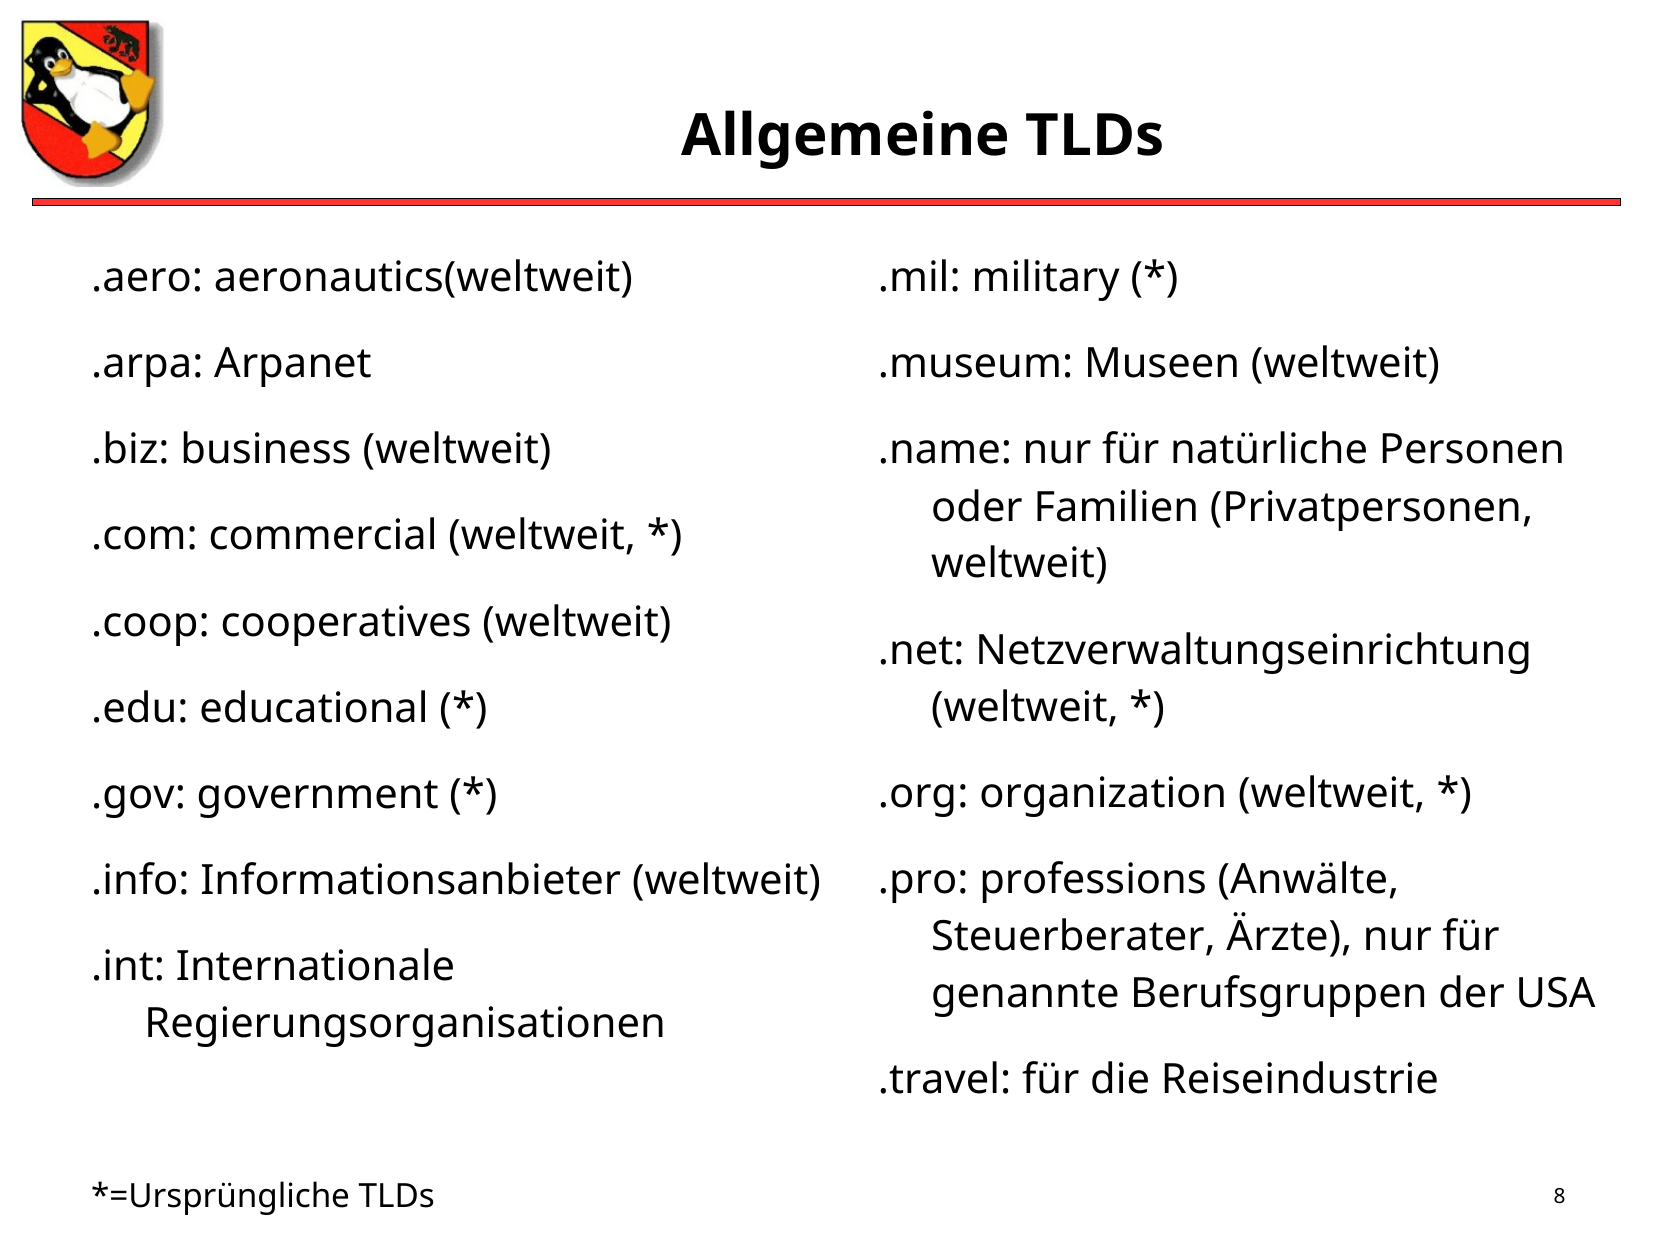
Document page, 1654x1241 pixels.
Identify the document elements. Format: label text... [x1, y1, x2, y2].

list .mil: military (*) .museum: Museen (weltweit) .name: nur für natürliche Personen oder Familien (Privatpersonen, weltweit) .net: Netzverwaltungseinrichtung (weltweit, *) .org: organization (weltweit, *) .pro: professions (Anwälte, Steuerberater, Ärzte), nur für genannte Berufsgruppen der USA .travel: für die Reiseindustrie [860, 247, 1610, 1152]
list .aero: aeronautics(weltweit) .arpa: Arpanet .biz: business (weltweit) .com: commercial (weltweit, *) .coop: cooperatives (weltweit) .edu: educational (*) .gov: government (*) .info: Informationsanbieter (weltweit) .int: Internationale Regierungsorganisationen *=Ursprüngliche TLDs [73, 247, 824, 1241]
title Allgemeine TLDs [250, 88, 1595, 178]
picture [19, 18, 168, 187]
